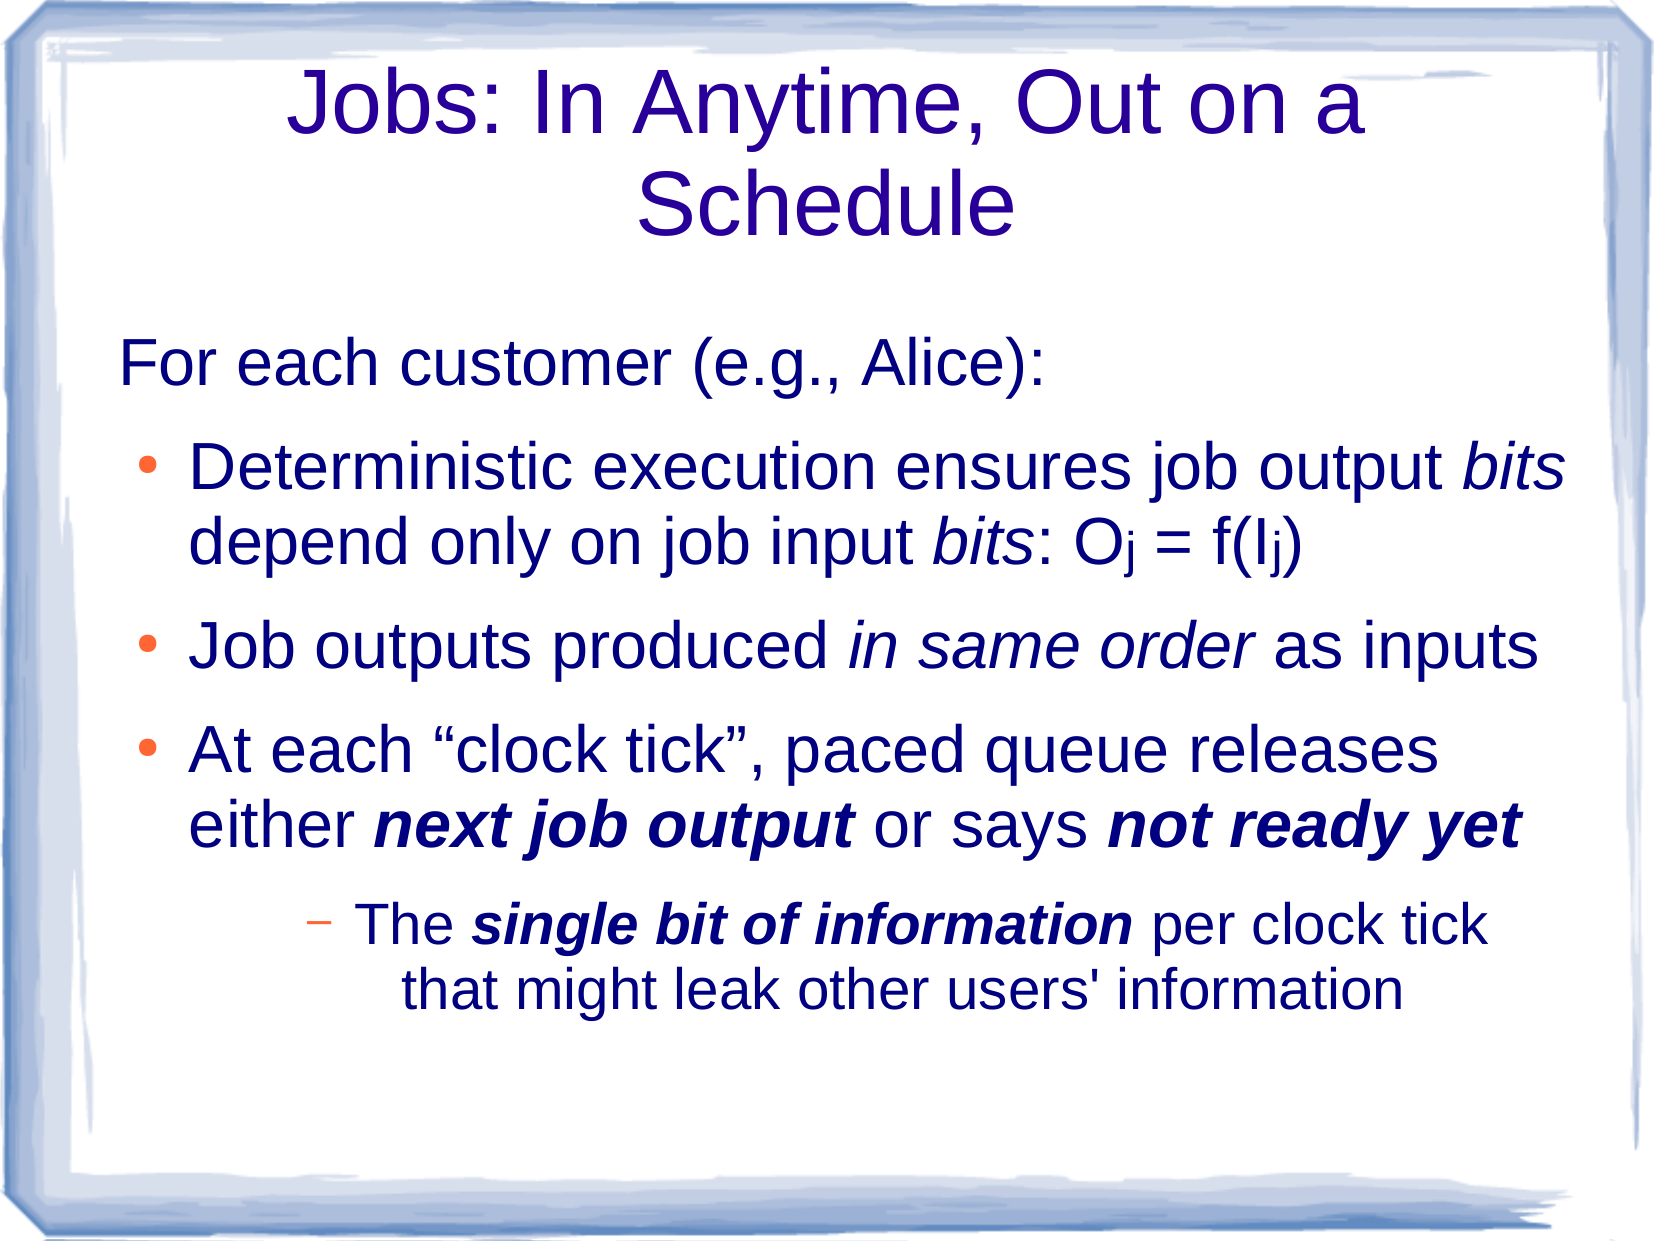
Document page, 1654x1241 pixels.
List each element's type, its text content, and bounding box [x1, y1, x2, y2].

picture [0, 0, 1654, 1241]
title Jobs: In Anytime, Out on a Schedule [82, 49, 1571, 257]
list For each customer (e.g., Alice): Deterministic execution ensures job output bits depend only on job input bits: Oj = f(Ij) Job outputs produced in same order as inputs At each “clock tick”, paced queue releases either next job output or says not ready yet The single bit of information per clock tick that might leak other users' information [118, 324, 1571, 1034]
